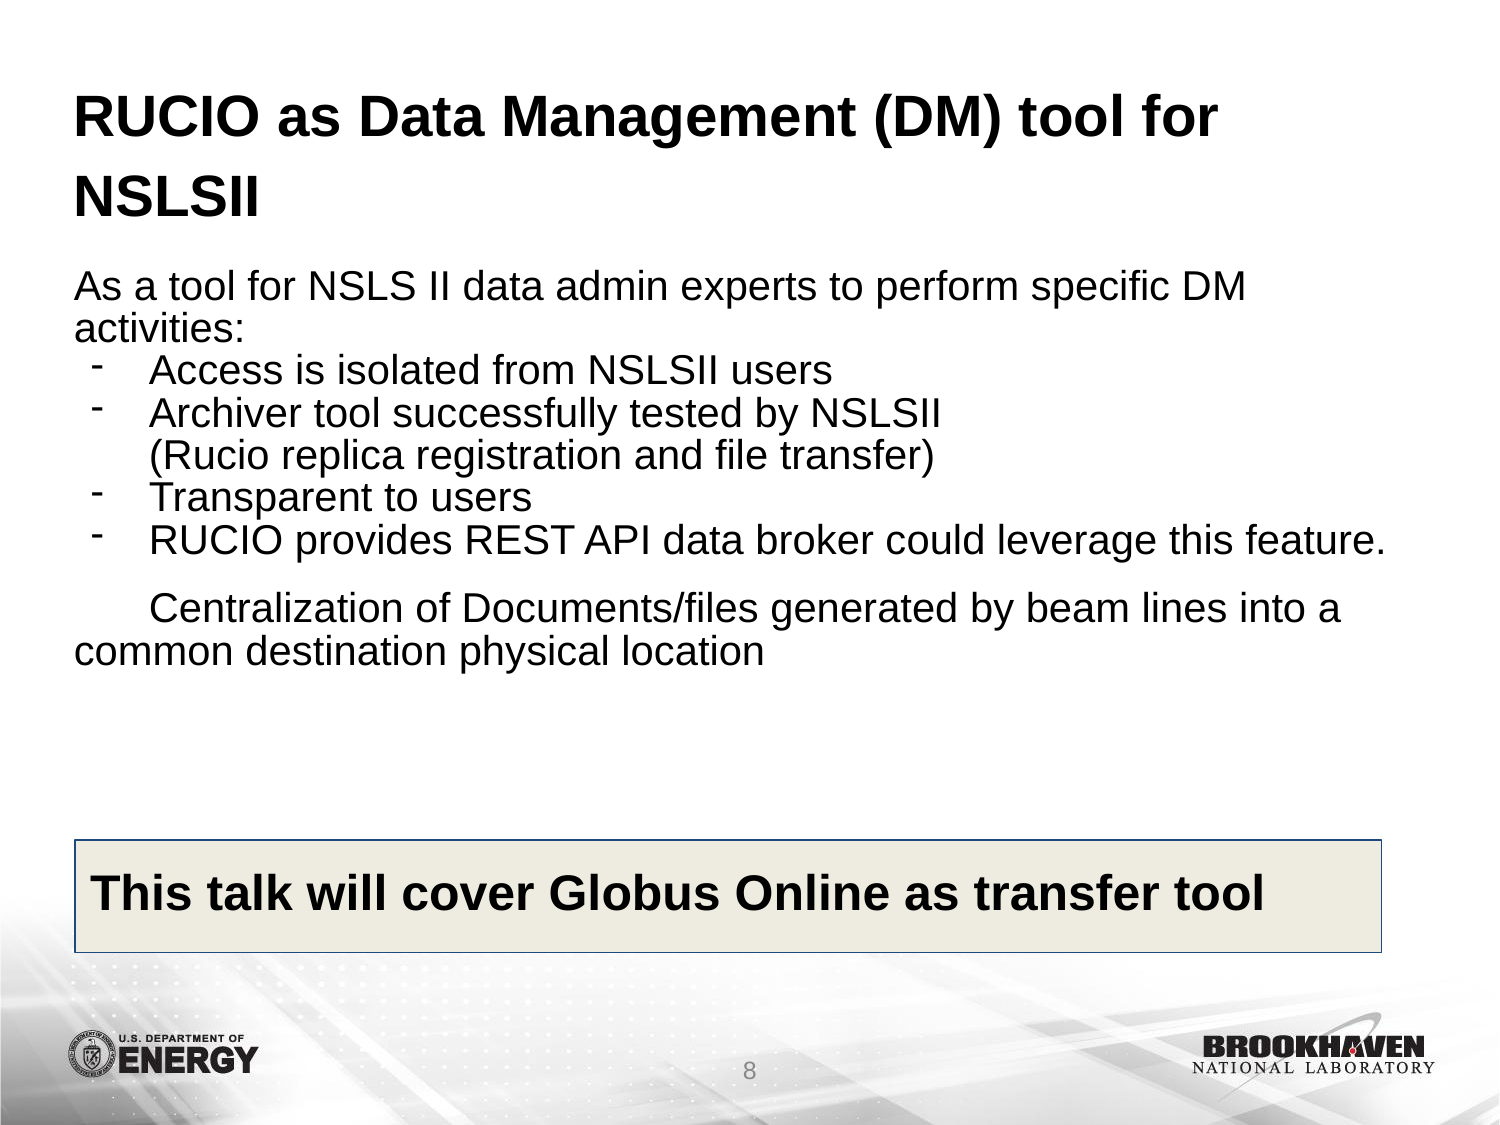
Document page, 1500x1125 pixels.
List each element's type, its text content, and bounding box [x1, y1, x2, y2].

text_box As a tool for NSLS II data admin experts to perform specific DM activities: Access is isolated from NSLSII users Archiver tool successfully tested by NSLSII (Rucio replica registration and file transfer) Transparent to users RUCIO provides REST API data broker could leverage this feature. Centralization of Documents/files generated by beam lines into a common destination physical location [58, 275, 1425, 1017]
picture [0, 0, 1500, 1125]
text_box <number> [581, 1039, 919, 1100]
text_box RUCIO as Data Management (DM) tool for NSLSII [58, 59, 1425, 275]
